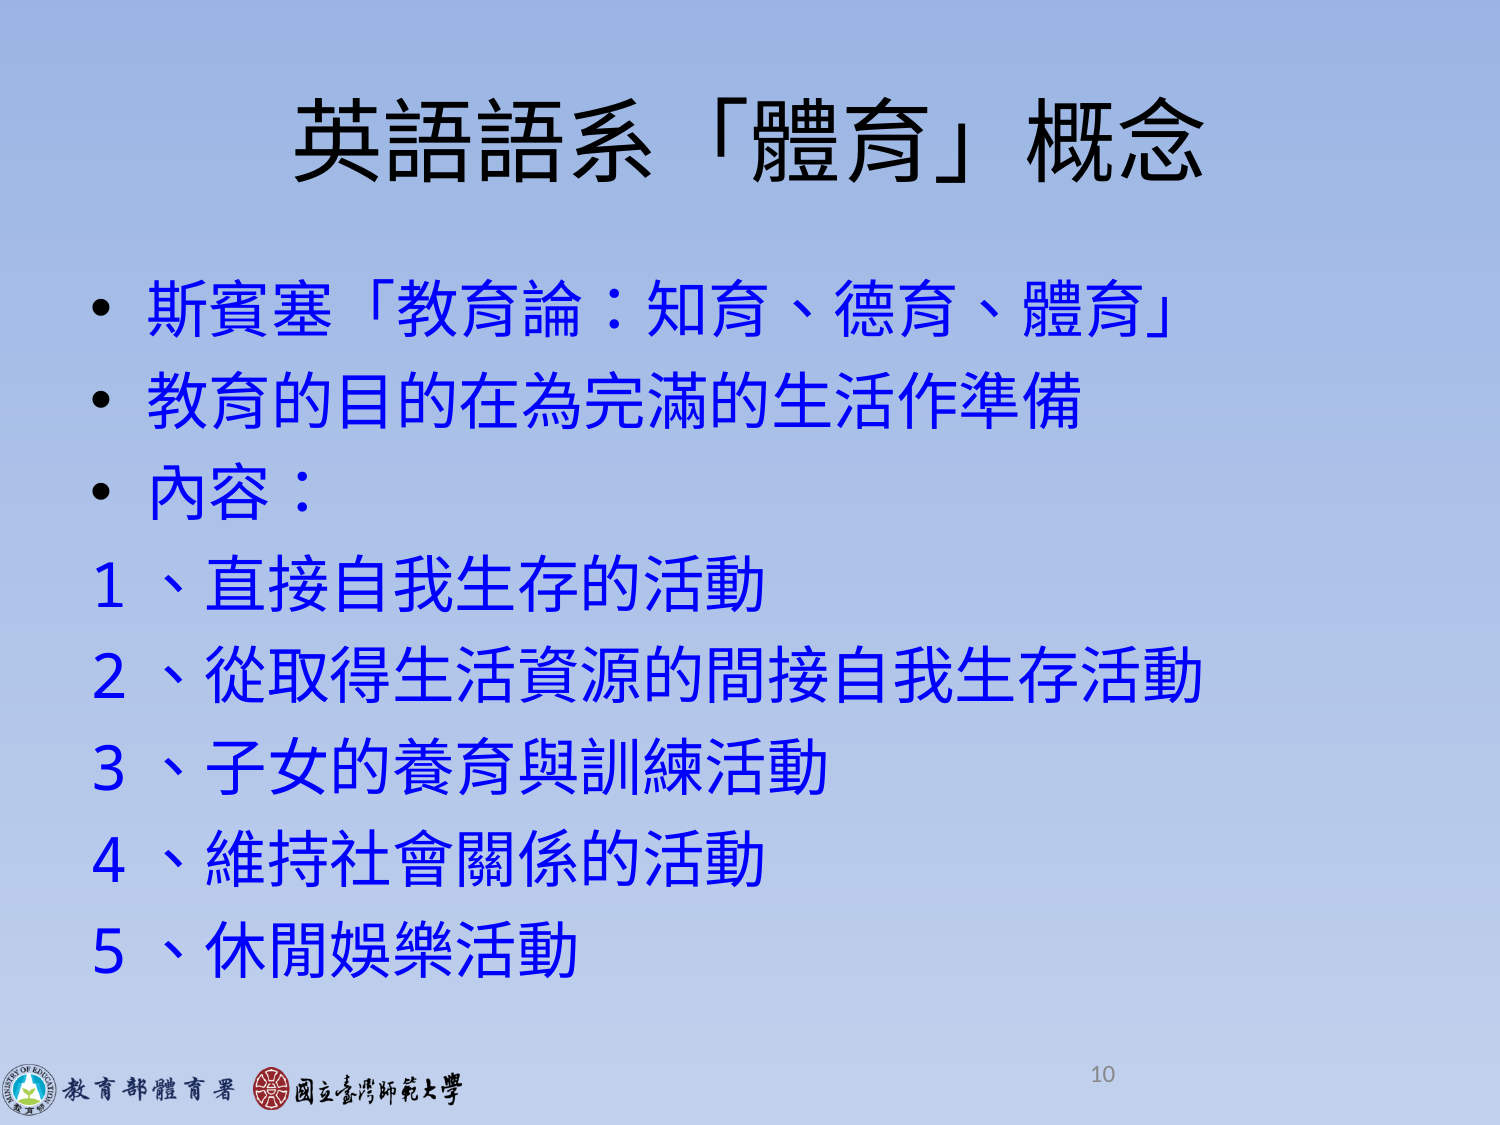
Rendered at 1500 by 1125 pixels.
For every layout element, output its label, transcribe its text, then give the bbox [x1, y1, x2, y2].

text_box [1074, 1042, 1426, 1103]
title 英語語系「體育」概念 [75, 45, 1426, 233]
list 斯賓塞「教育論：知育、德育、體育」 教育的目的在為完滿的生活作準備 內容： 1、直接自我生存的活動 2、從取得生活資源的間接自我生存活動 3、子女的養育與訓練活動 4、維持社會關係的活動 5、休閒娛樂活動 [75, 262, 1426, 1005]
